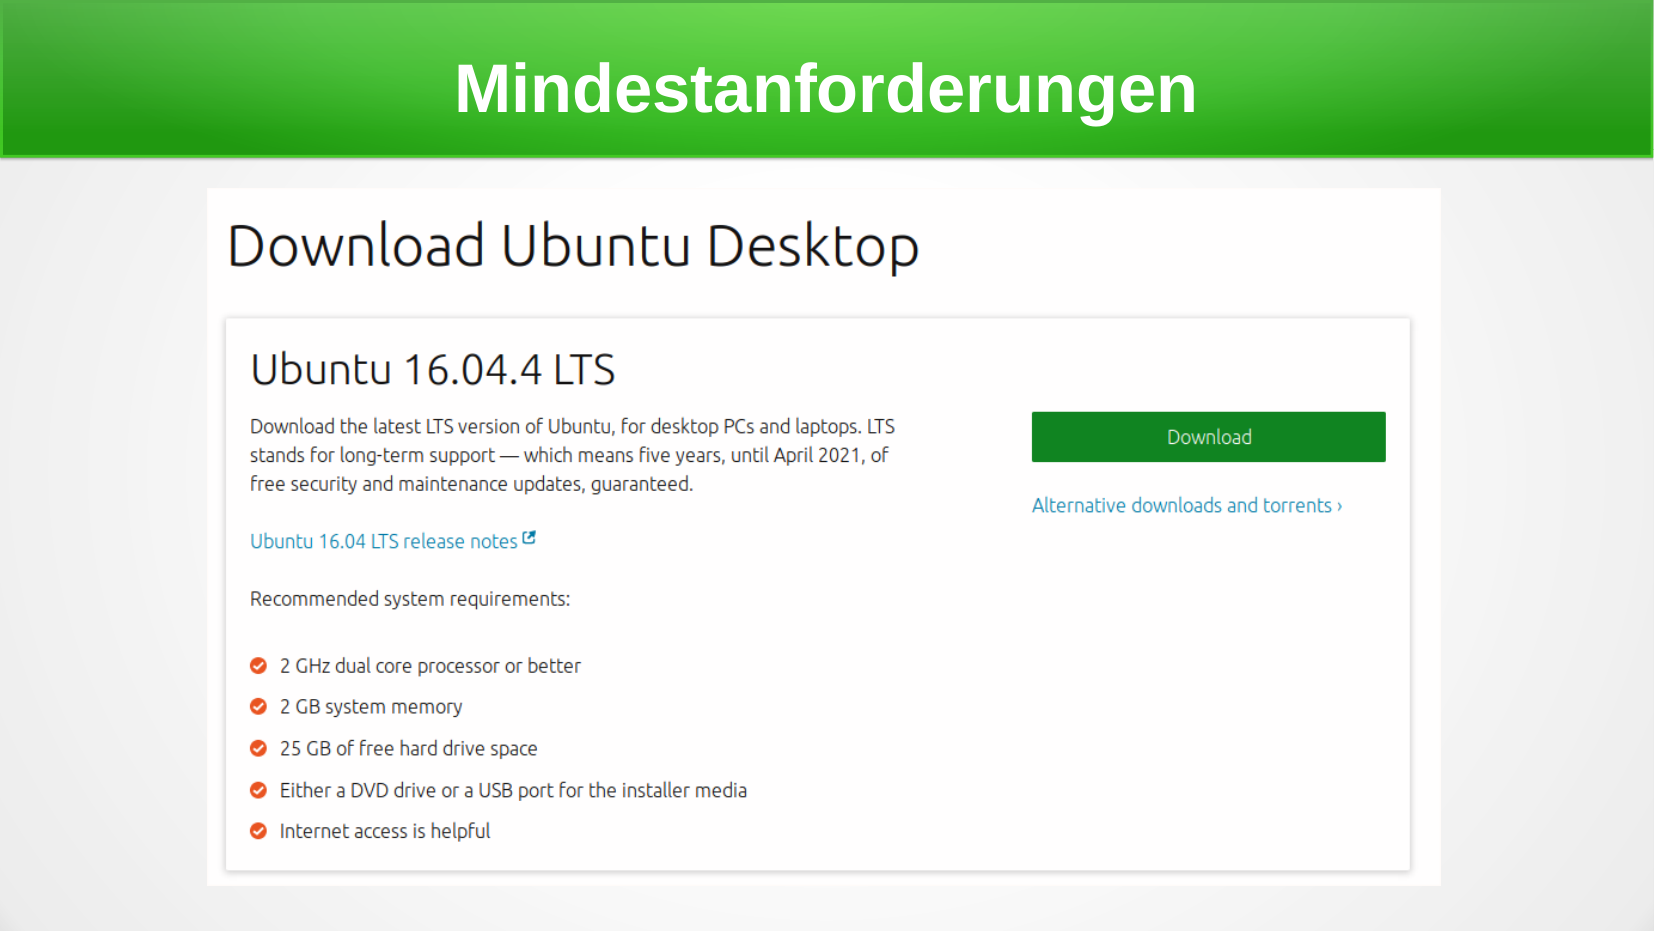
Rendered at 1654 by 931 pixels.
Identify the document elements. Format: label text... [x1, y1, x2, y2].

picture [207, 188, 1441, 886]
title Mindestanforderungen [82, 35, 1571, 142]
